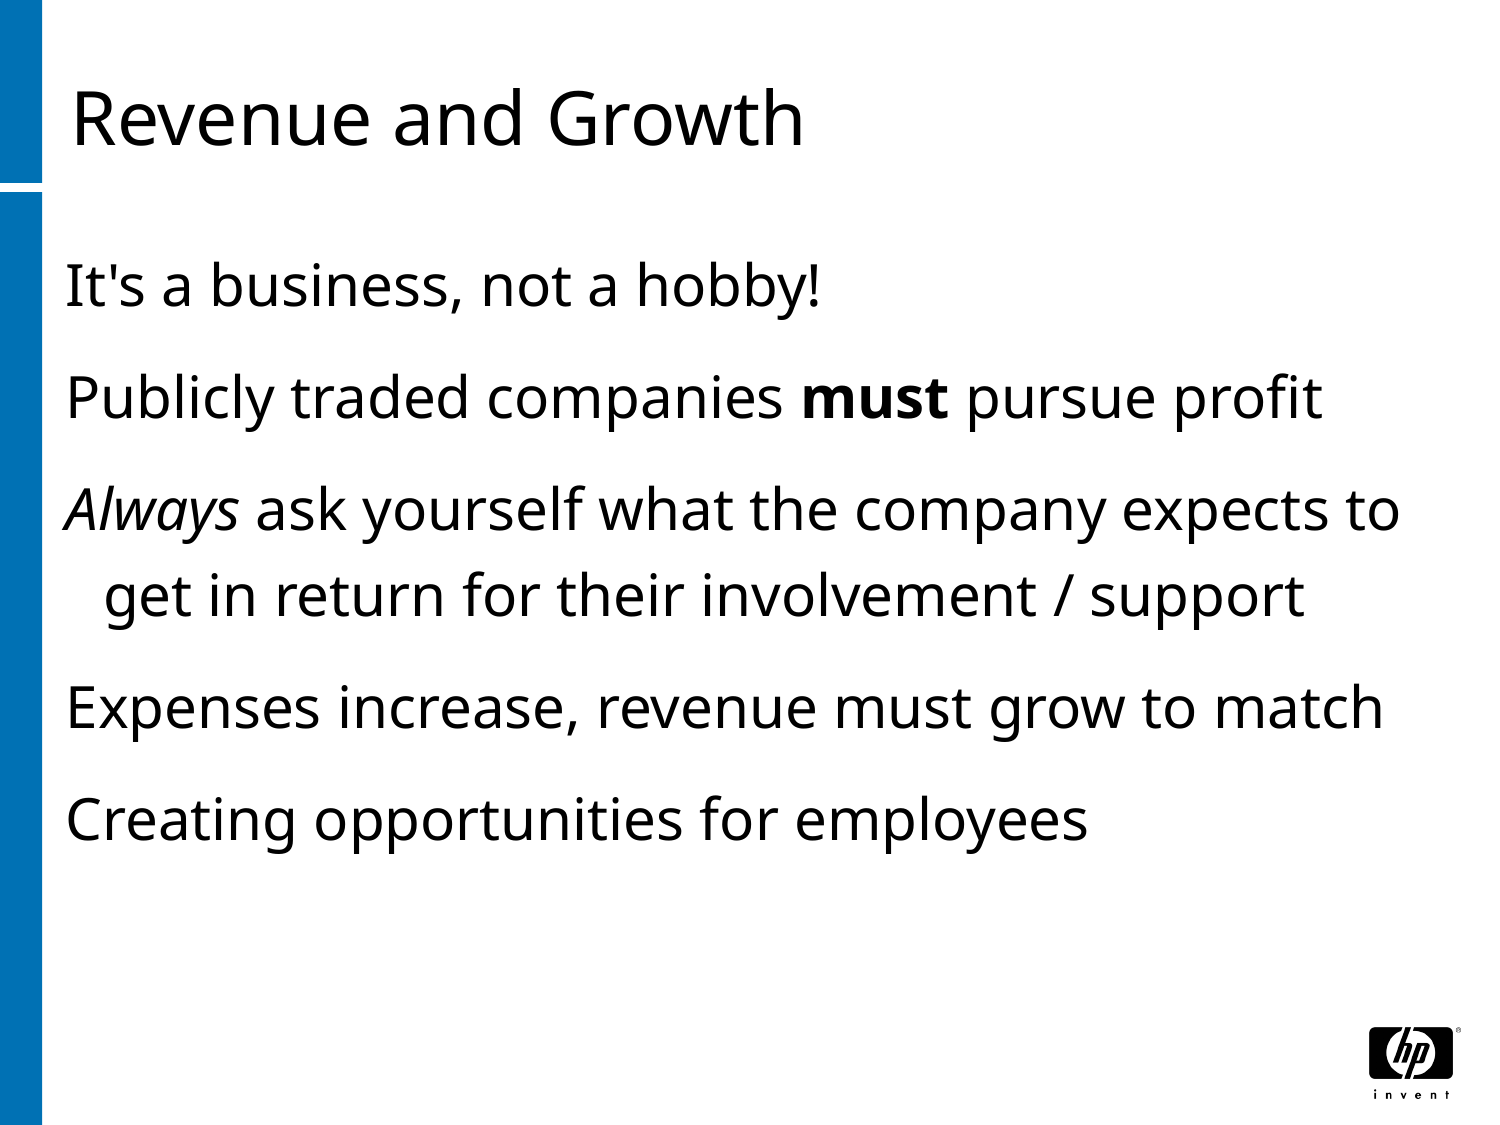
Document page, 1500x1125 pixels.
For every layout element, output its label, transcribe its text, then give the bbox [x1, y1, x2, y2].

title Revenue and Growth [70, 26, 1422, 198]
list It's a business, not a hobby! Publicly traded companies must pursue profit Always ask yourself what the company expects to get in return for their involvement / support Expenses increase, revenue must grow to match Creating opportunities for employees [65, 237, 1422, 982]
picture [1369, 1027, 1461, 1099]
